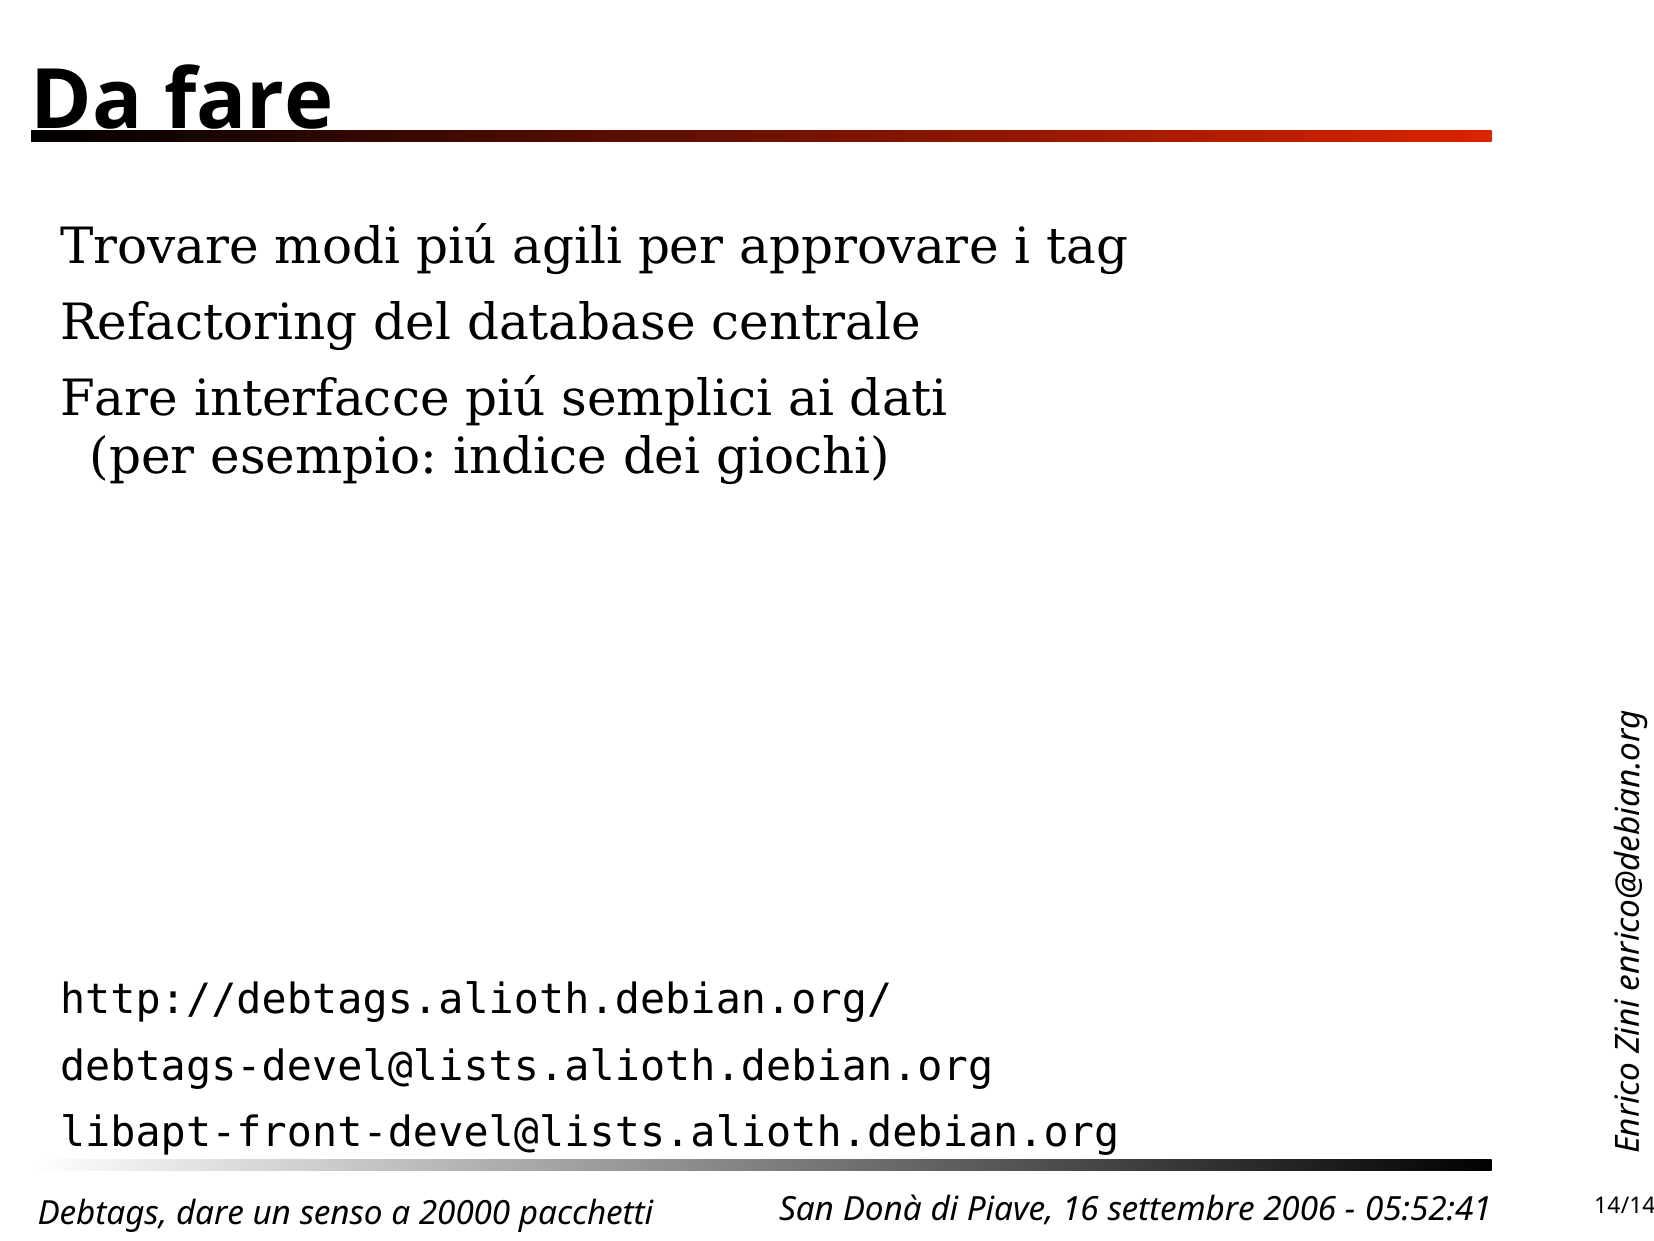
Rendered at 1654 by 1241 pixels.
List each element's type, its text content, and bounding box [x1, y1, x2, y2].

text_box http://debtags.alioth.debian.org/ debtags-devel@lists.alioth.debian.org libapt-front-devel@lists.alioth.debian.org [60, 975, 1495, 1157]
text_box Trovare modi piú agili per approvare i tag Refactoring del database centrale Fare interfacce piú semplici ai dati (per esempio: indice dei giochi) [60, 217, 1496, 1138]
text_box Da fare [30, 39, 1438, 173]
